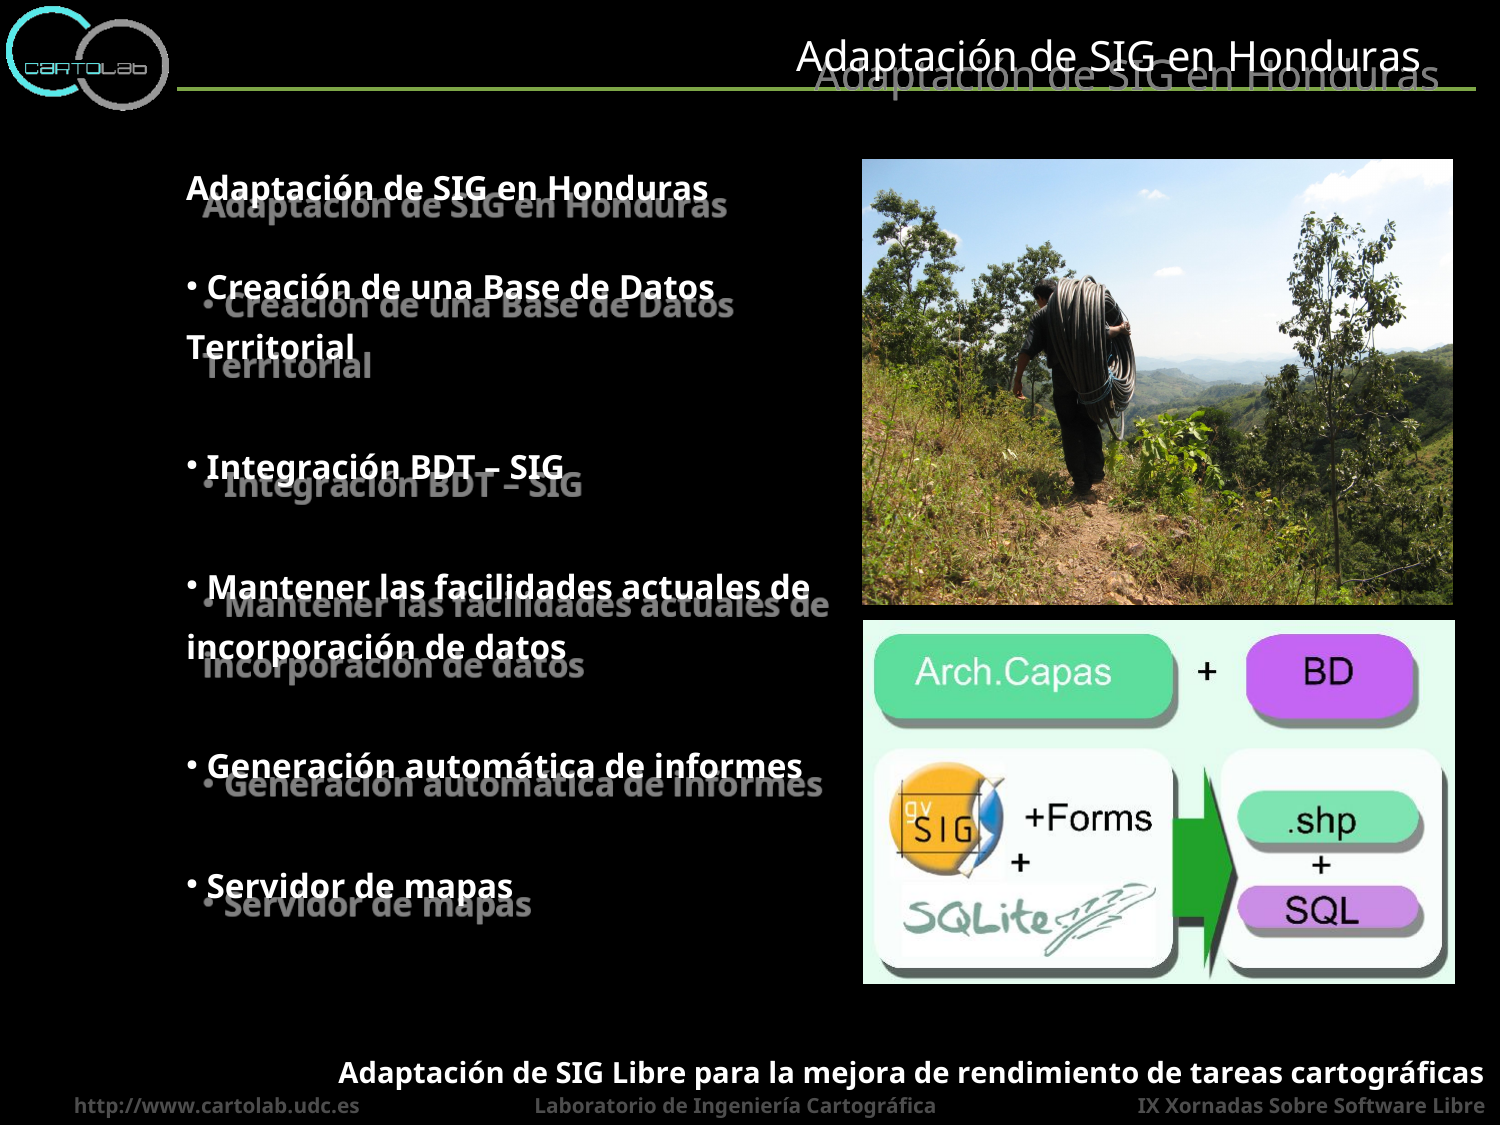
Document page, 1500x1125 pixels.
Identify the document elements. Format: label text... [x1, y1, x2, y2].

text_box Adaptación de SIG en Honduras Creación de una Base de Datos Territorial Integración BDT – SIG Mantener las facilidades actuales de incorporación de datos Generación automática de informes Servidor de mapas [171, 159, 857, 1078]
picture [862, 159, 1453, 605]
picture [863, 620, 1455, 984]
text_box Adaptación de SIG en Honduras [781, 22, 1483, 88]
